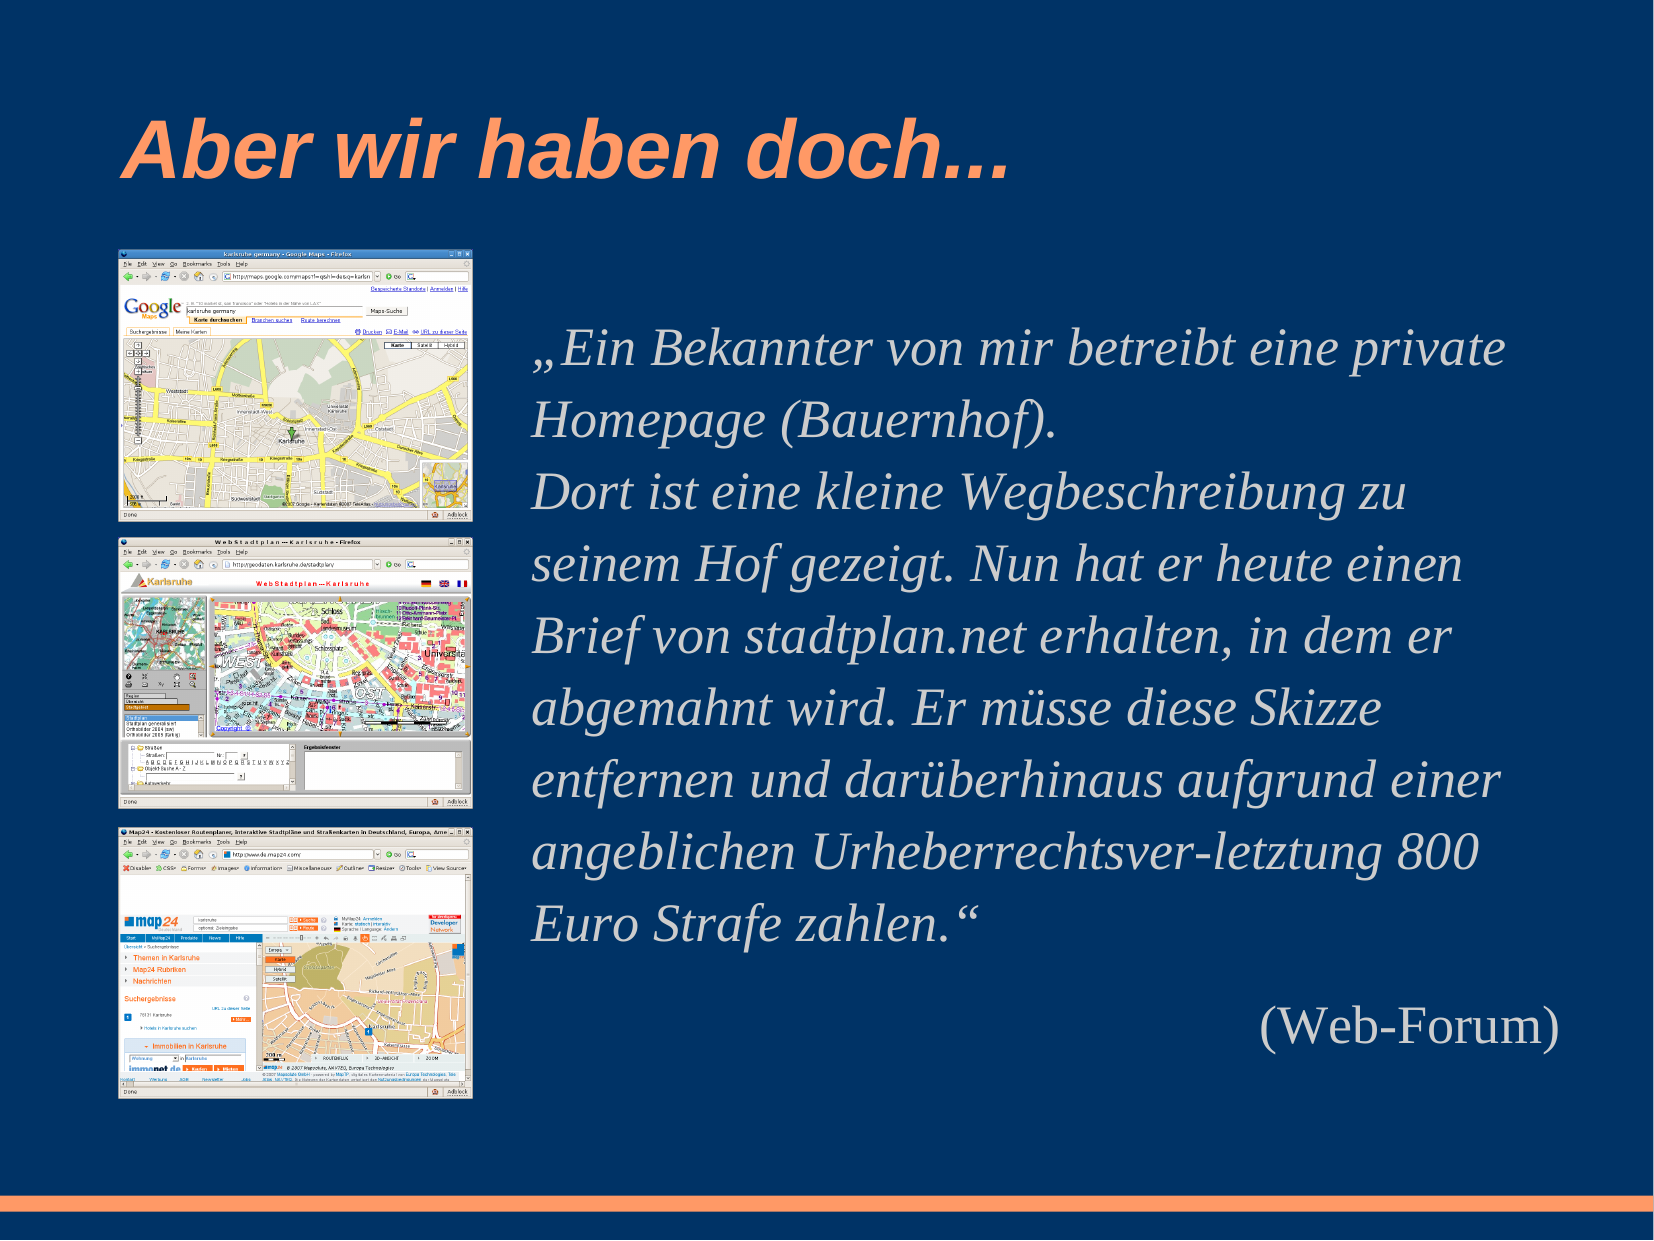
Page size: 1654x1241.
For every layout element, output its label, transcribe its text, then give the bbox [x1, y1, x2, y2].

picture [118, 537, 473, 810]
title Aber wir haben doch... [121, 46, 1534, 254]
subtitle „Ein Bekannter von mir betreibt eine private Homepage (Bauernhof). Dort ist eine kleine Wegbeschreibung zu seinem Hof gezeigt. Nun hat er heute einen Brief von stadtplan.net erhalten, in dem er abgemahnt wird. Er müsse diese Skizze entfernen und darüberhinaus aufgrund einer angeblichen Urheberrechtsver-letztung 800 Euro Strafe zahlen.“ (Web-Forum) [531, 236, 1561, 1125]
picture [118, 249, 473, 522]
picture [118, 827, 473, 1099]
